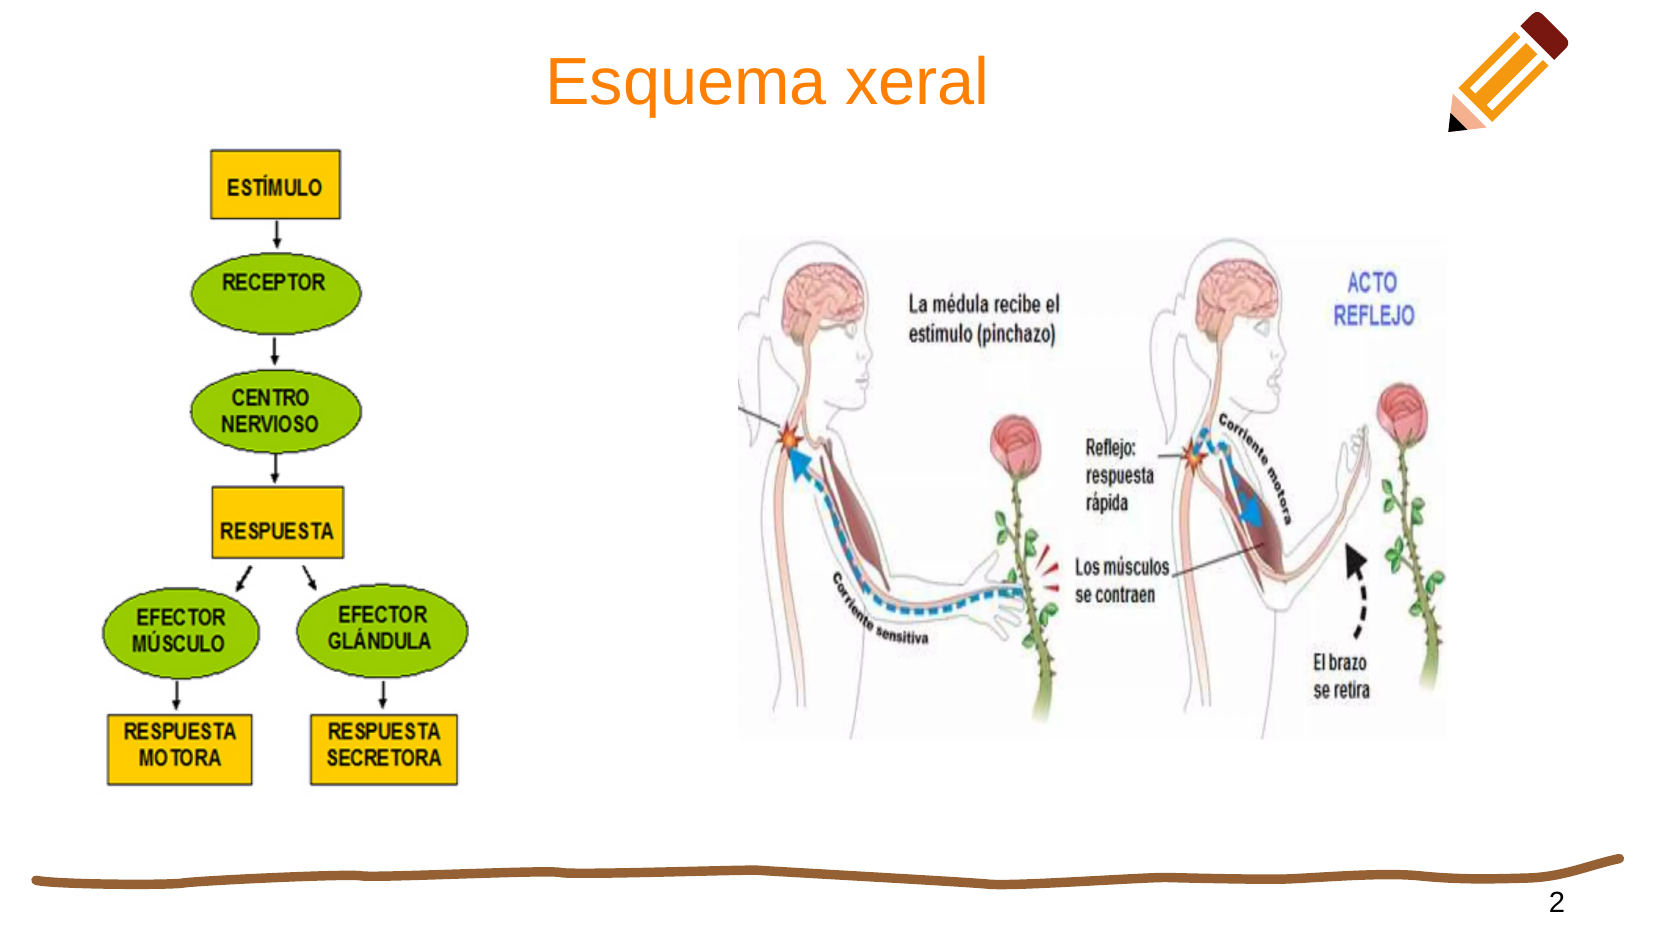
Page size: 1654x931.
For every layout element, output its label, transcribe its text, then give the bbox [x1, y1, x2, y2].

picture [88, 132, 480, 805]
title Esquema xeral [88, 29, 1447, 133]
picture [738, 236, 1447, 740]
